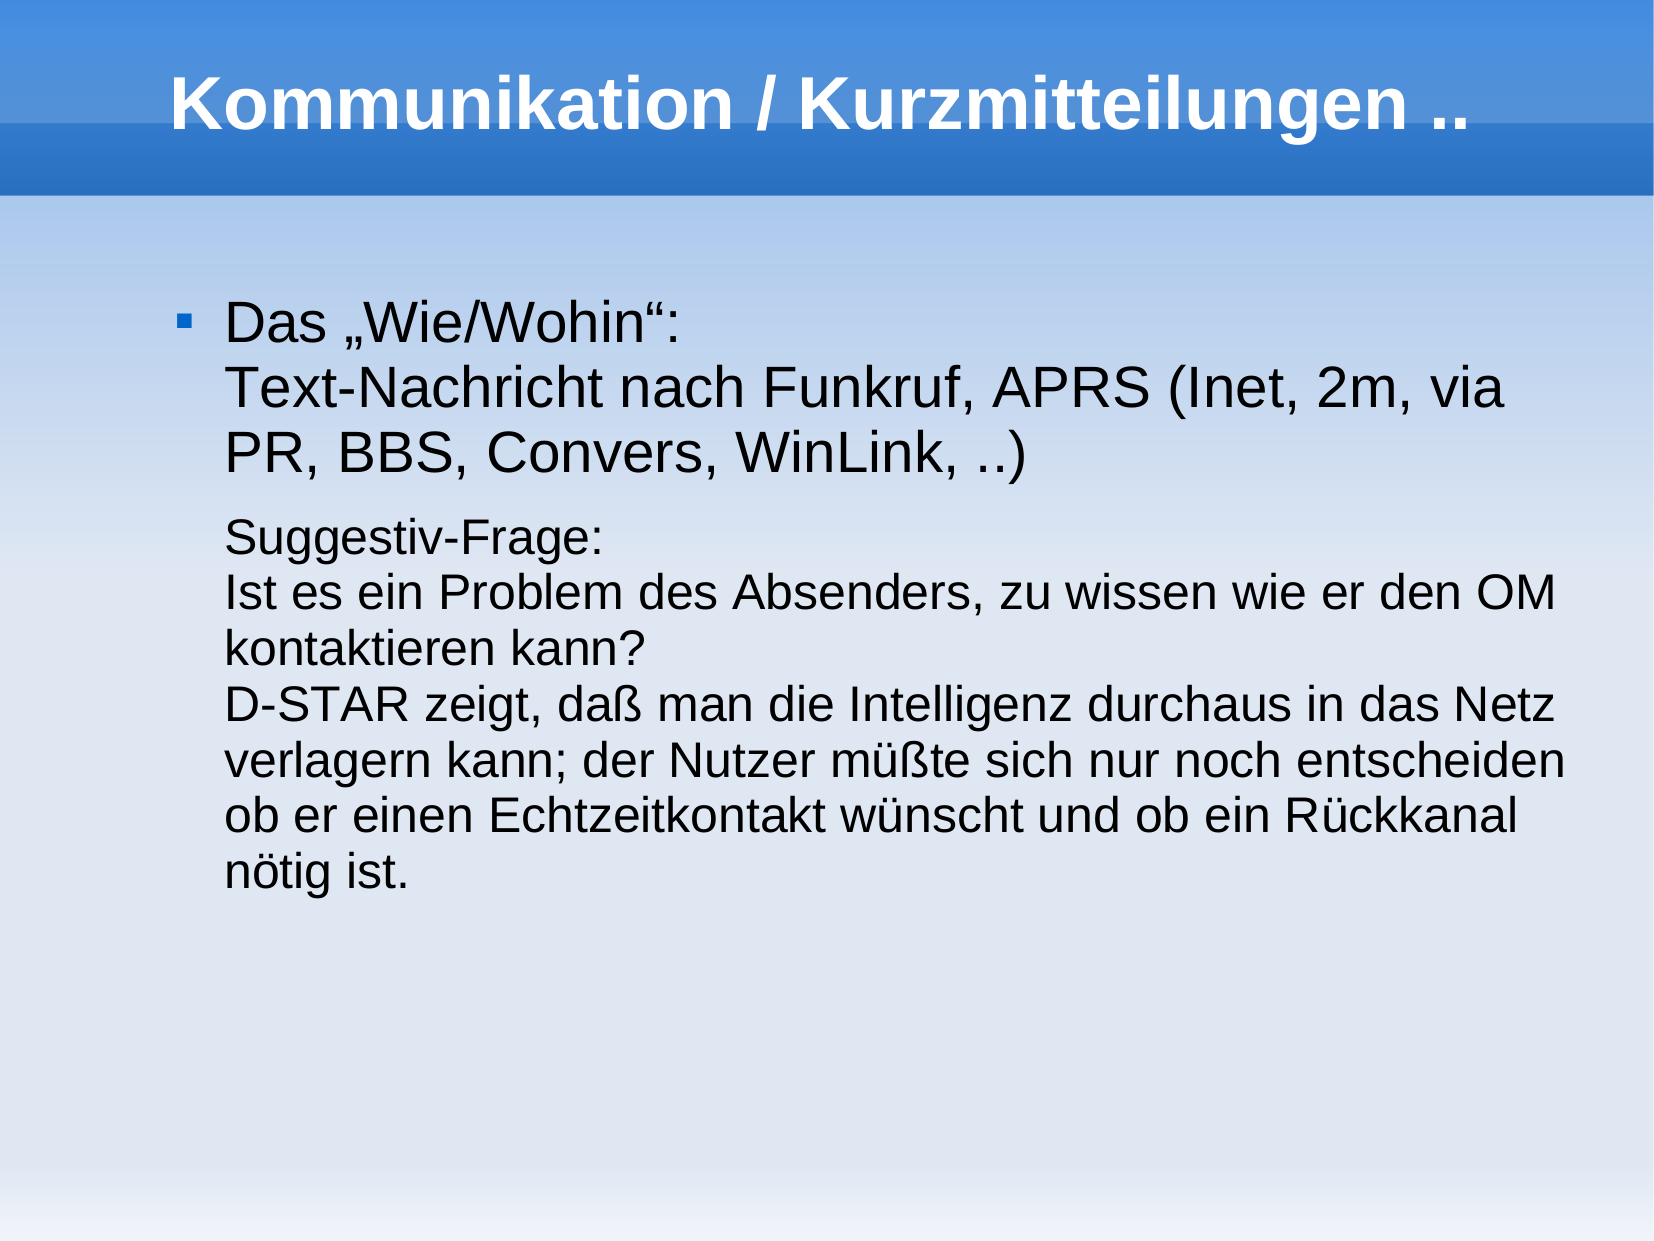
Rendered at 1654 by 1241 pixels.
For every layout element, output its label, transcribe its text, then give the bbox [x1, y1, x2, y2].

list Das „Wie/Wohin“: Text-Nachricht nach Funkruf, APRS (Inet, 2m, via PR, BBS, Convers, WinLink, ..) Suggestiv-Frage: Ist es ein Problem des Absenders, zu wissen wie er den OM kontaktieren kann? D-STAR zeigt, daß man die Intelligenz durchaus in das Netz verlagern kann; der Nutzer müßte sich nur noch entscheiden ob er einen Echtzeitkontakt wünscht und ob ein Rückkanal nötig ist. [82, 290, 1571, 1094]
title Kommunikation / Kurzmitteilungen .. [76, 7, 1565, 200]
picture [0, 0, 1654, 1241]
